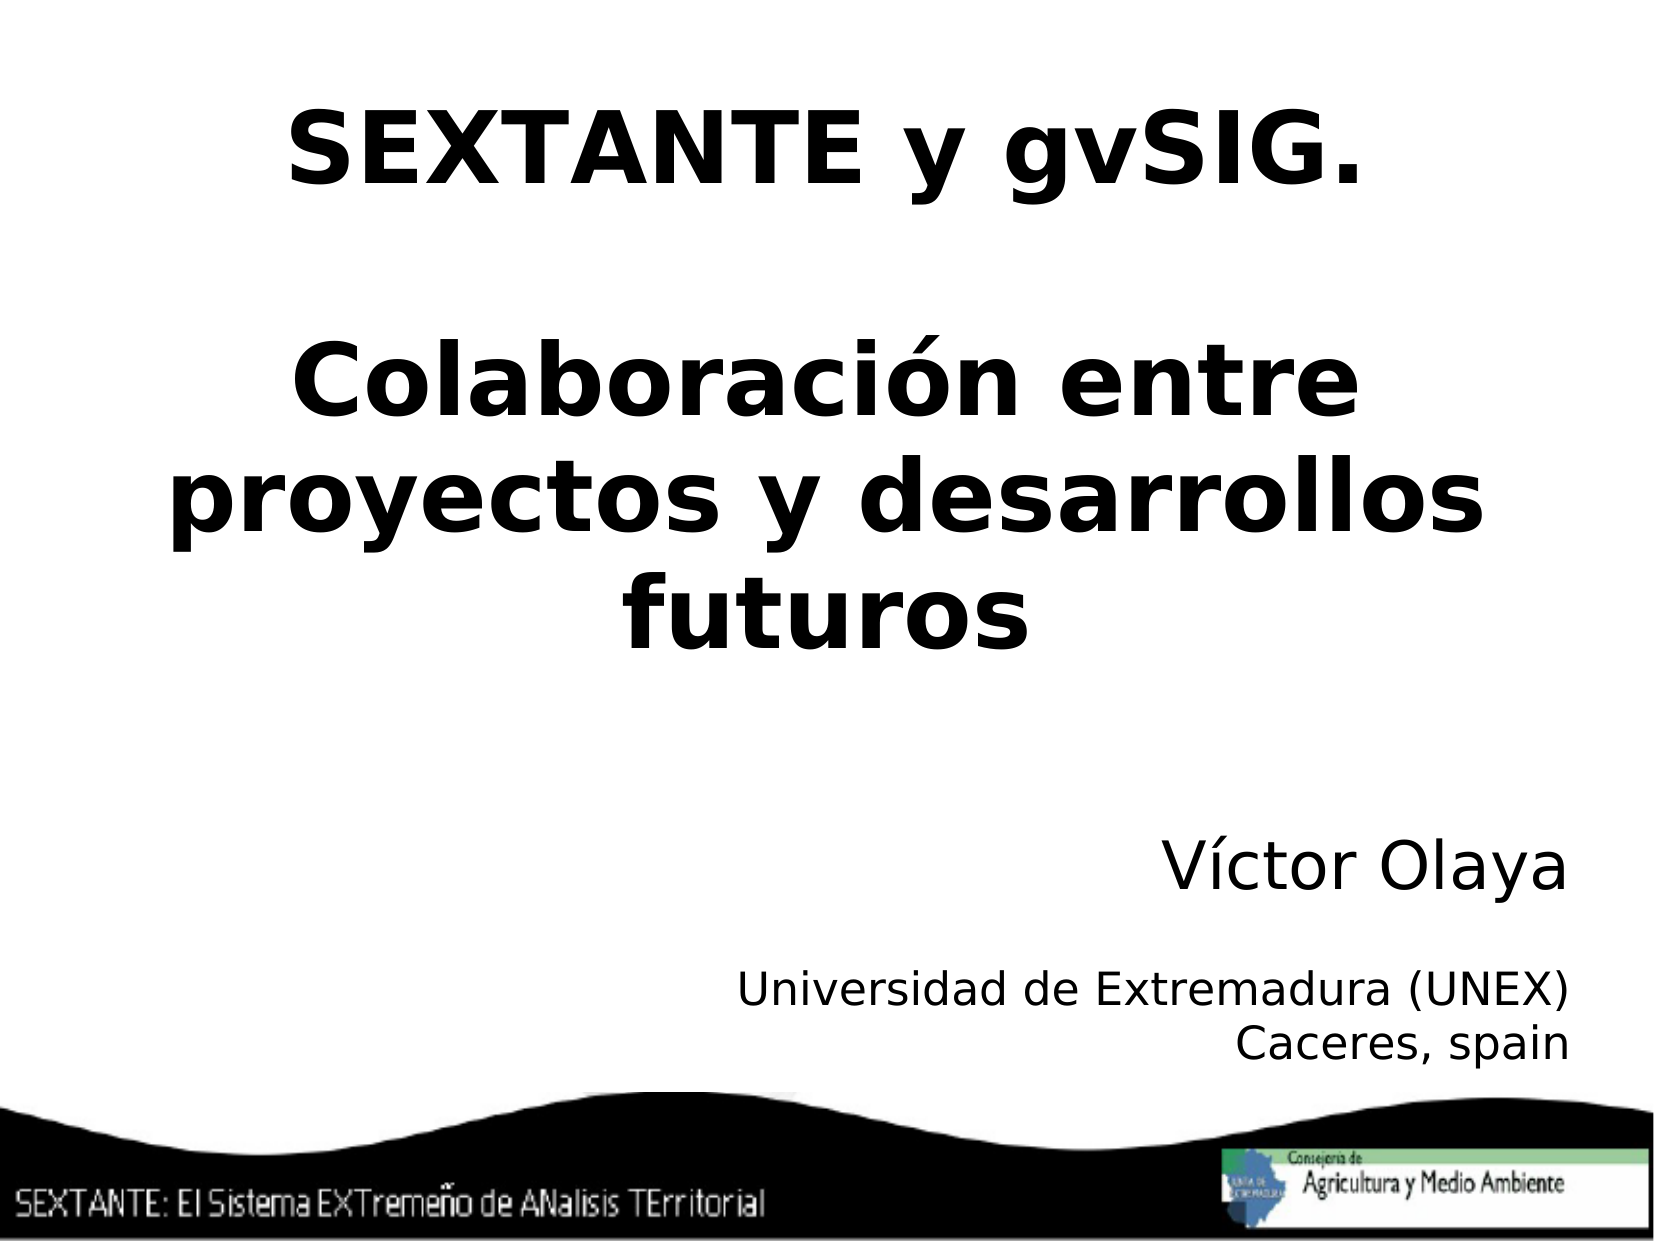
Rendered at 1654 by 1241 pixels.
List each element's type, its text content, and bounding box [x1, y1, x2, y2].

subtitle SEXTANTE y gvSIG. Colaboración entre proyectos y desarrollos futuros Víctor Olaya Universidad de Extremadura (UNEX) Caceres, spain [82, 58, 1571, 1092]
picture [0, 1092, 1654, 1241]
